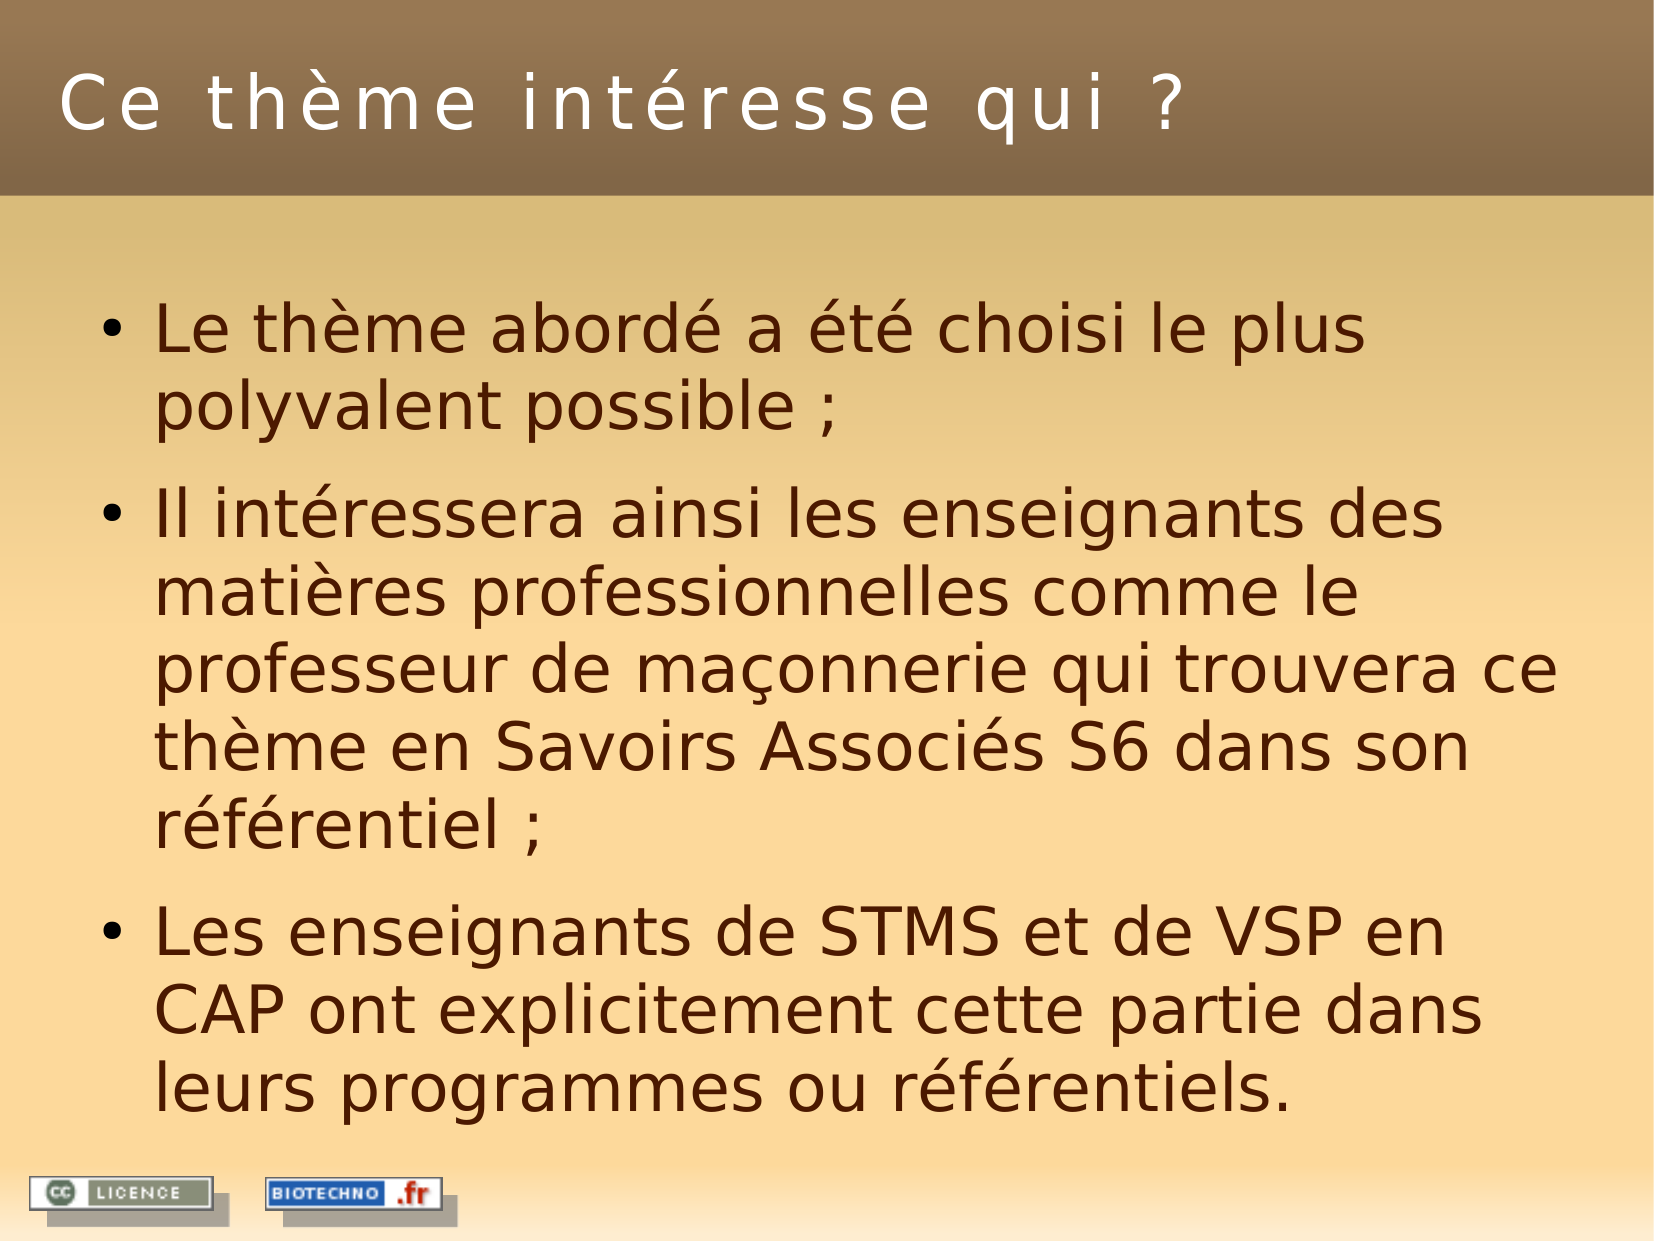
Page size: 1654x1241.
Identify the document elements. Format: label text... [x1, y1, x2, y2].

list Le thème abordé a été choisi le plus polyvalent possible ; Il intéressera ainsi les enseignants des matières professionnelles comme le professeur de maçonnerie qui trouvera ce thème en Savoirs Associés S6 dans son référentiel ; Les enseignants de STMS et de VSP en CAP ont explicitement cette partie dans leurs programmes ou référentiels. [82, 290, 1571, 1128]
picture [0, 0, 1654, 1241]
title Ce thème intéresse qui ? [59, 29, 1595, 178]
